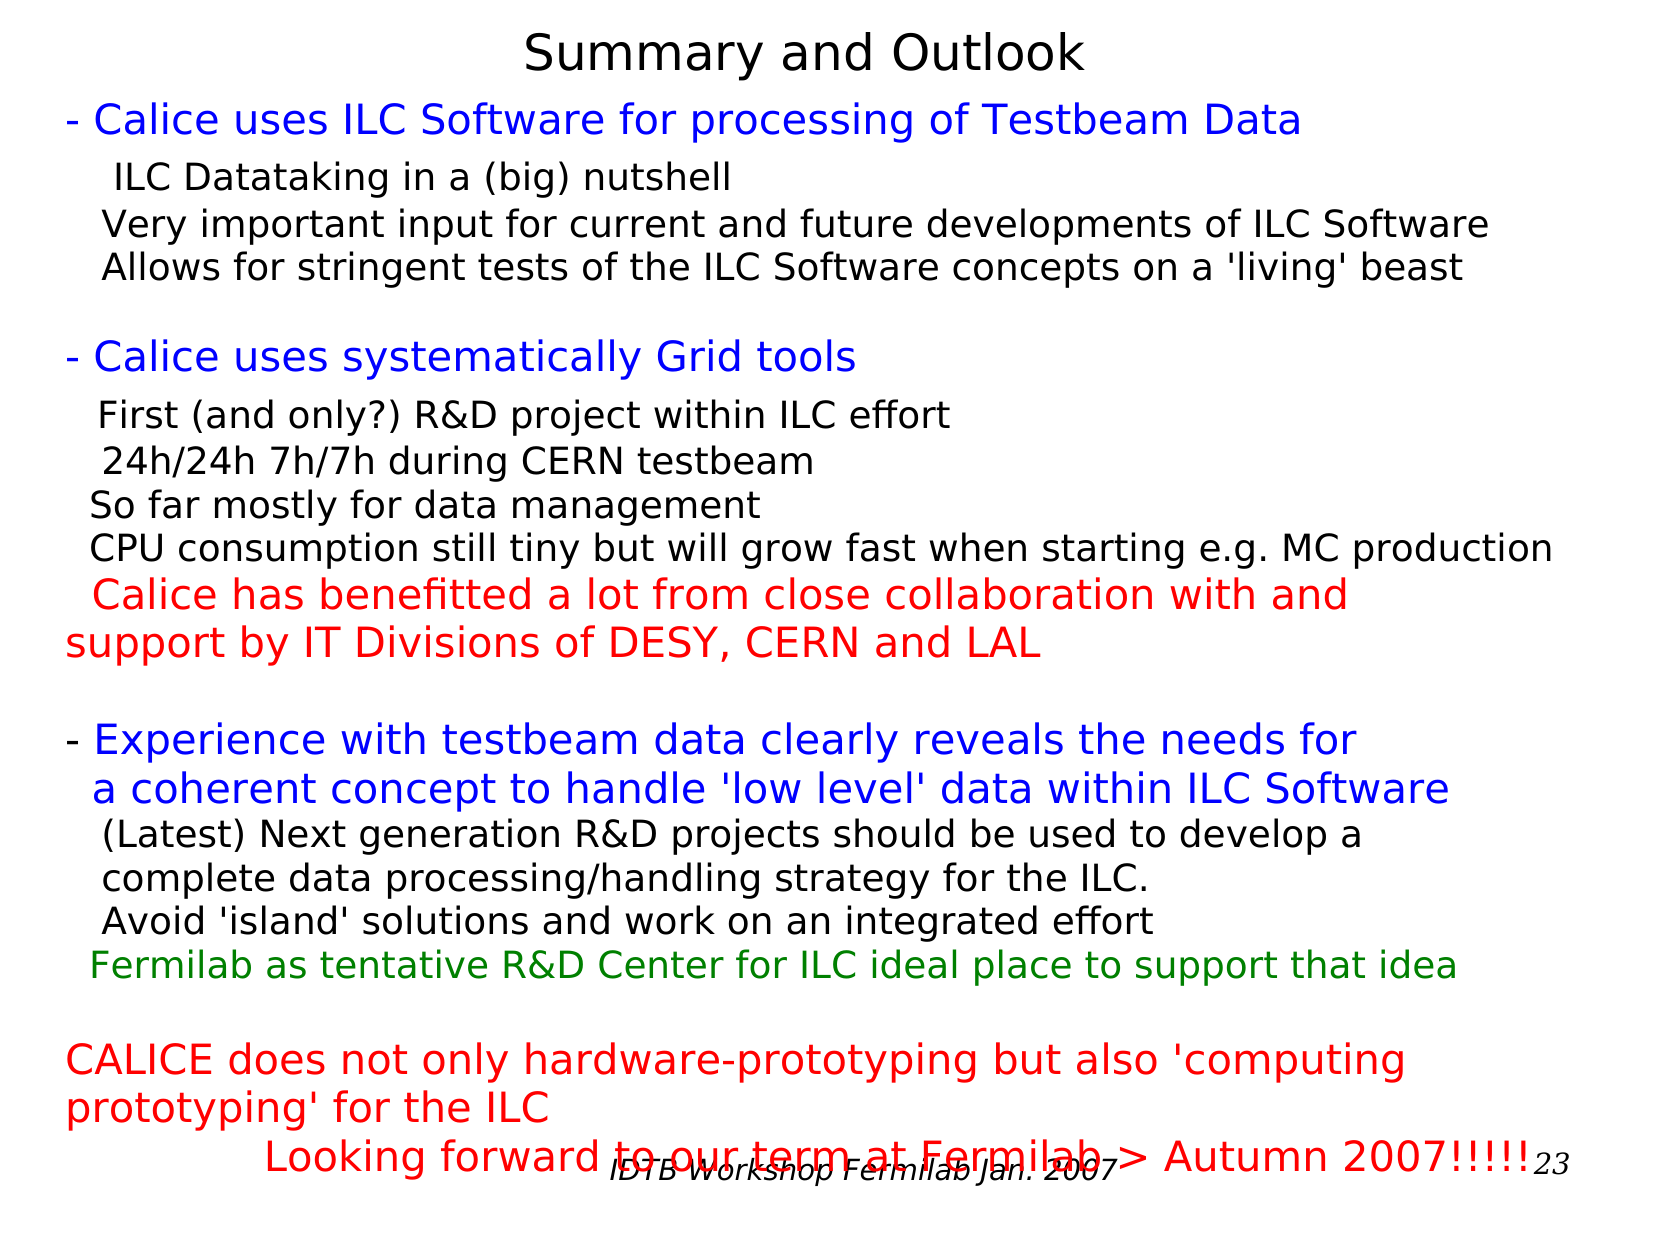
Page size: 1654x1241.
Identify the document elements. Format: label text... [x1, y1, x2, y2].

text_box - Calice uses ILC Software for processing of Testbeam Data ILC Datataking in a (big) nutshell Very important input for current and future developments of ILC Software Allows for stringent tests of the ILC Software concepts on a 'living' beast - Calice uses systematically Grid tools First (and only?) R&D project within ILC effort 24h/24h 7h/7h during CERN testbeam So far mostly for data management CPU consumption still tiny but will grow fast when starting e.g. MC production Calice has benefitted a lot from close collaboration with and support by IT Divisions of DESY, CERN and LAL - Experience with testbeam data clearly reveals the needs for a coherent concept to handle 'low level' data within ILC Software (Latest) Next generation R&D projects should be used to develop a complete data processing/handling strategy for the ILC. Avoid 'island' solutions and work on an integrated effort Fermilab as tentative R&D Center for ILC ideal place to support that idea CALICE does not only hardware-prototyping but also 'computing prototyping' for the ILC Looking forward to our term at Fermilab > Autumn 2007!!!!! [50, 88, 1571, 1189]
text_box Summary and Outlook [508, 16, 1089, 90]
